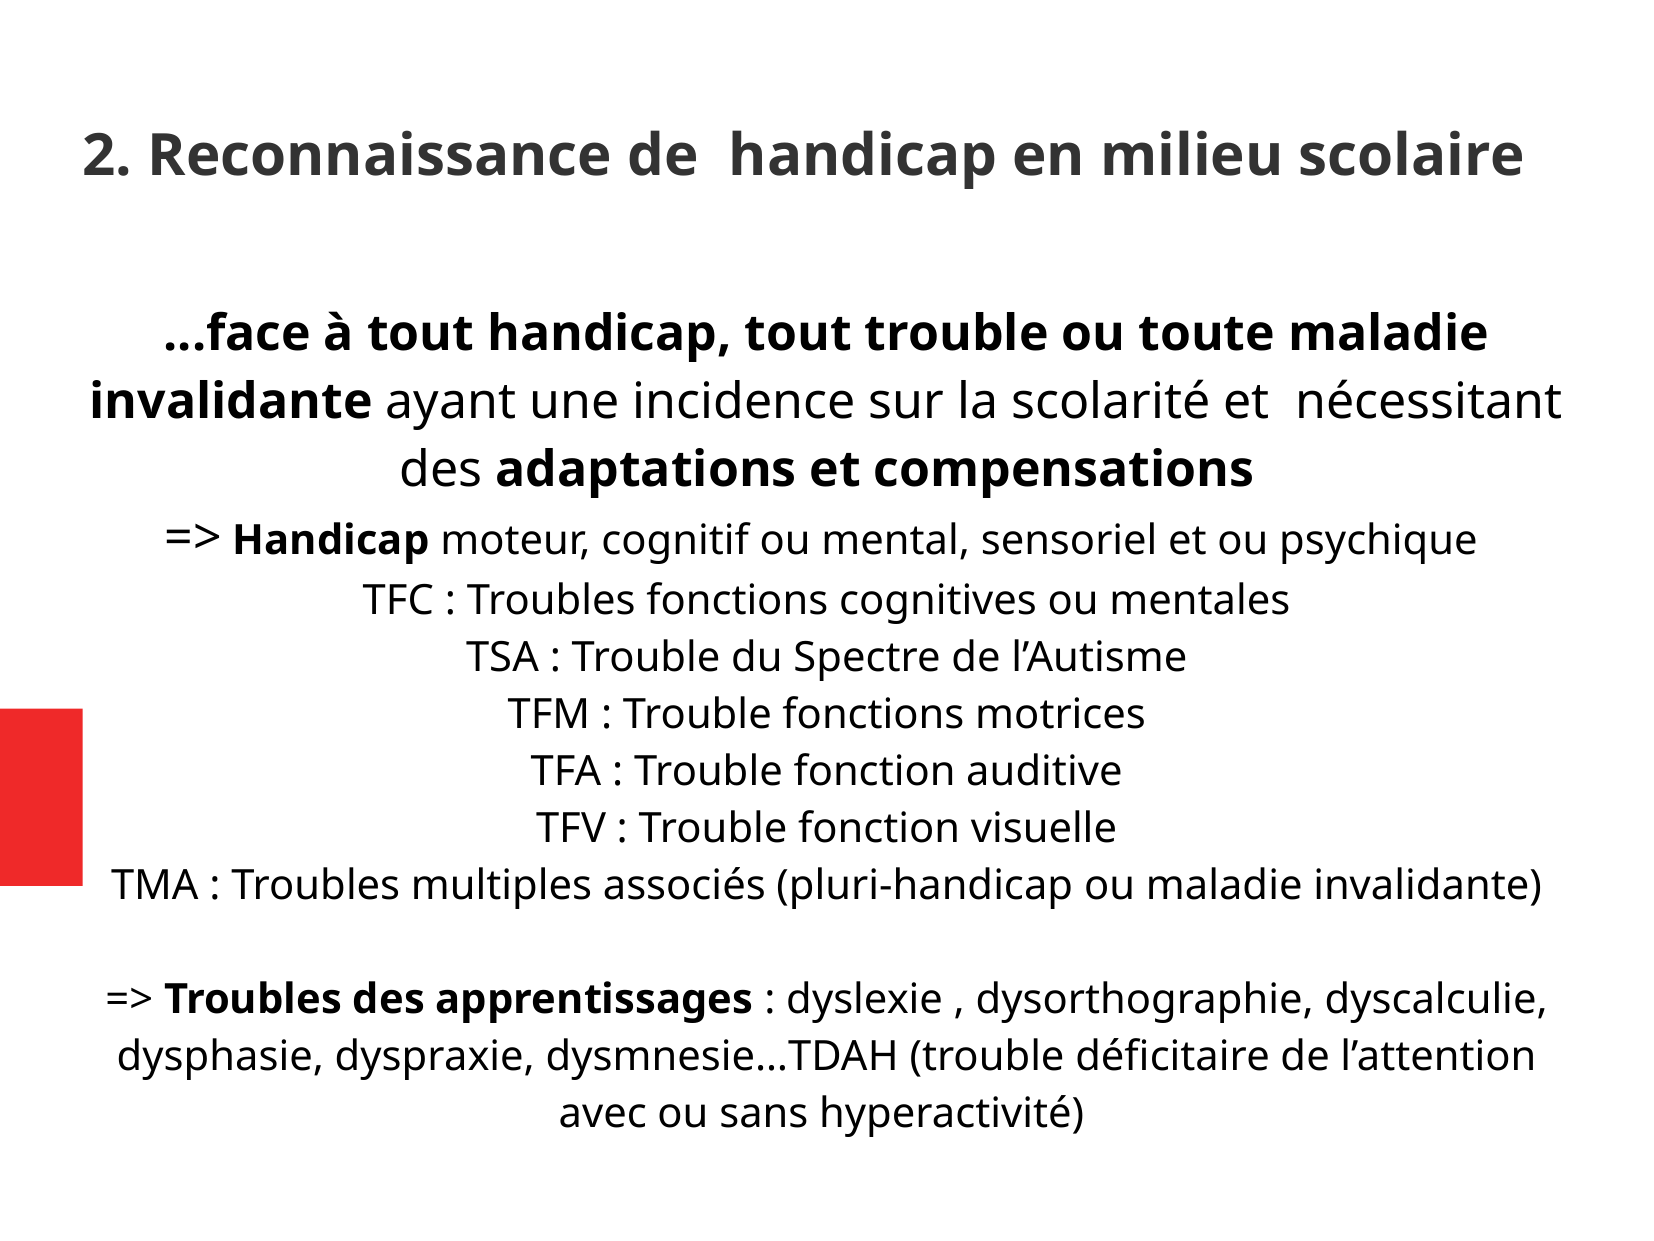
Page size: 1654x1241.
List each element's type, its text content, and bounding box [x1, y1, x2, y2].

title 2. Reconnaissance de handicap en milieu scolaire [82, 49, 1571, 257]
subtitle ...face à tout handicap, tout trouble ou toute maladie invalidante ayant une incidence sur la scolarité et nécessitant des adaptations et compensations => Handicap moteur, cognitif ou mental, sensoriel et ou psychique TFC : Troubles fonctions cognitives ou mentales TSA : Trouble du Spectre de l’Autisme TFM : Trouble fonctions motrices TFA : Trouble fonction auditive TFV : Trouble fonction visuelle TMA : Troubles multiples associés (pluri-handicap ou maladie invalidante) => Troubles des apprentissages : dyslexie , dysorthographie, dyscalculie, dysphasie, dyspraxie, dysmnesie…TDAH (trouble déficitaire de l’attention avec ou sans hyperactivité) [82, 288, 1571, 1148]
